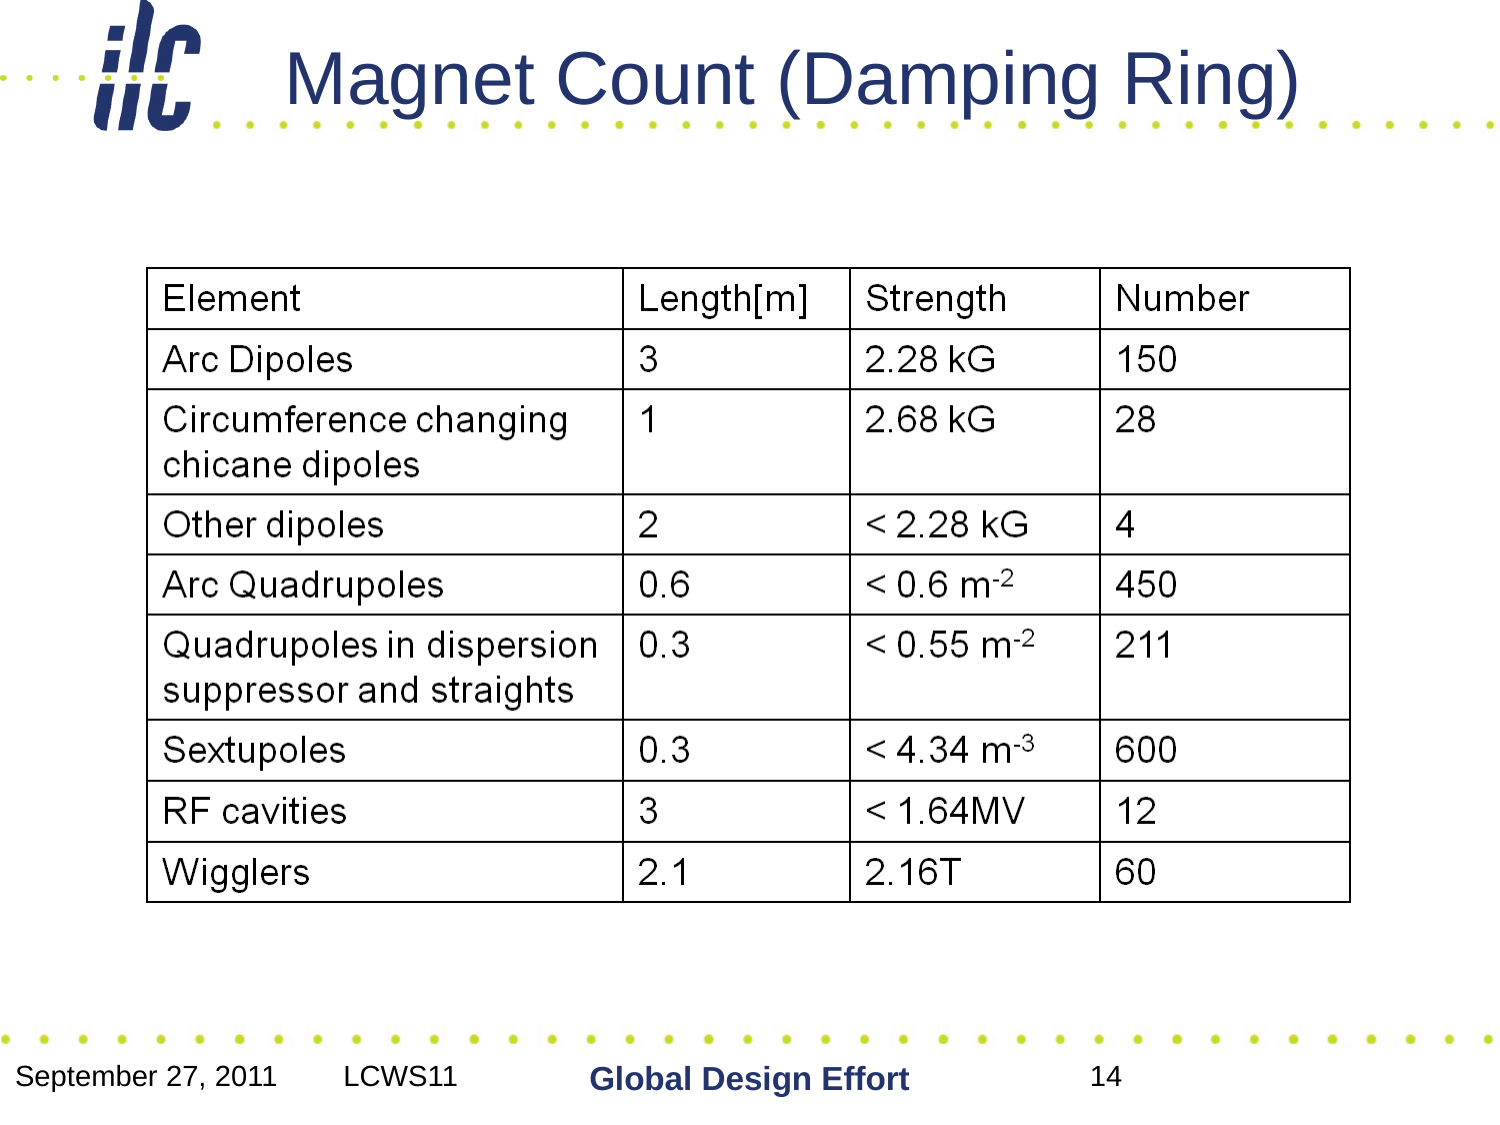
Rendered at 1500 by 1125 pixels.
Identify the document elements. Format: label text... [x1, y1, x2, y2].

picture [135, 257, 1362, 914]
title Magnet Count (Damping Ring) [212, 0, 1375, 150]
text_box September 27, 2011 LCWS11 [0, 1050, 512, 1125]
text_box Global Design Effort [512, 1050, 988, 1125]
text_box 14 [1074, 1050, 1500, 1125]
